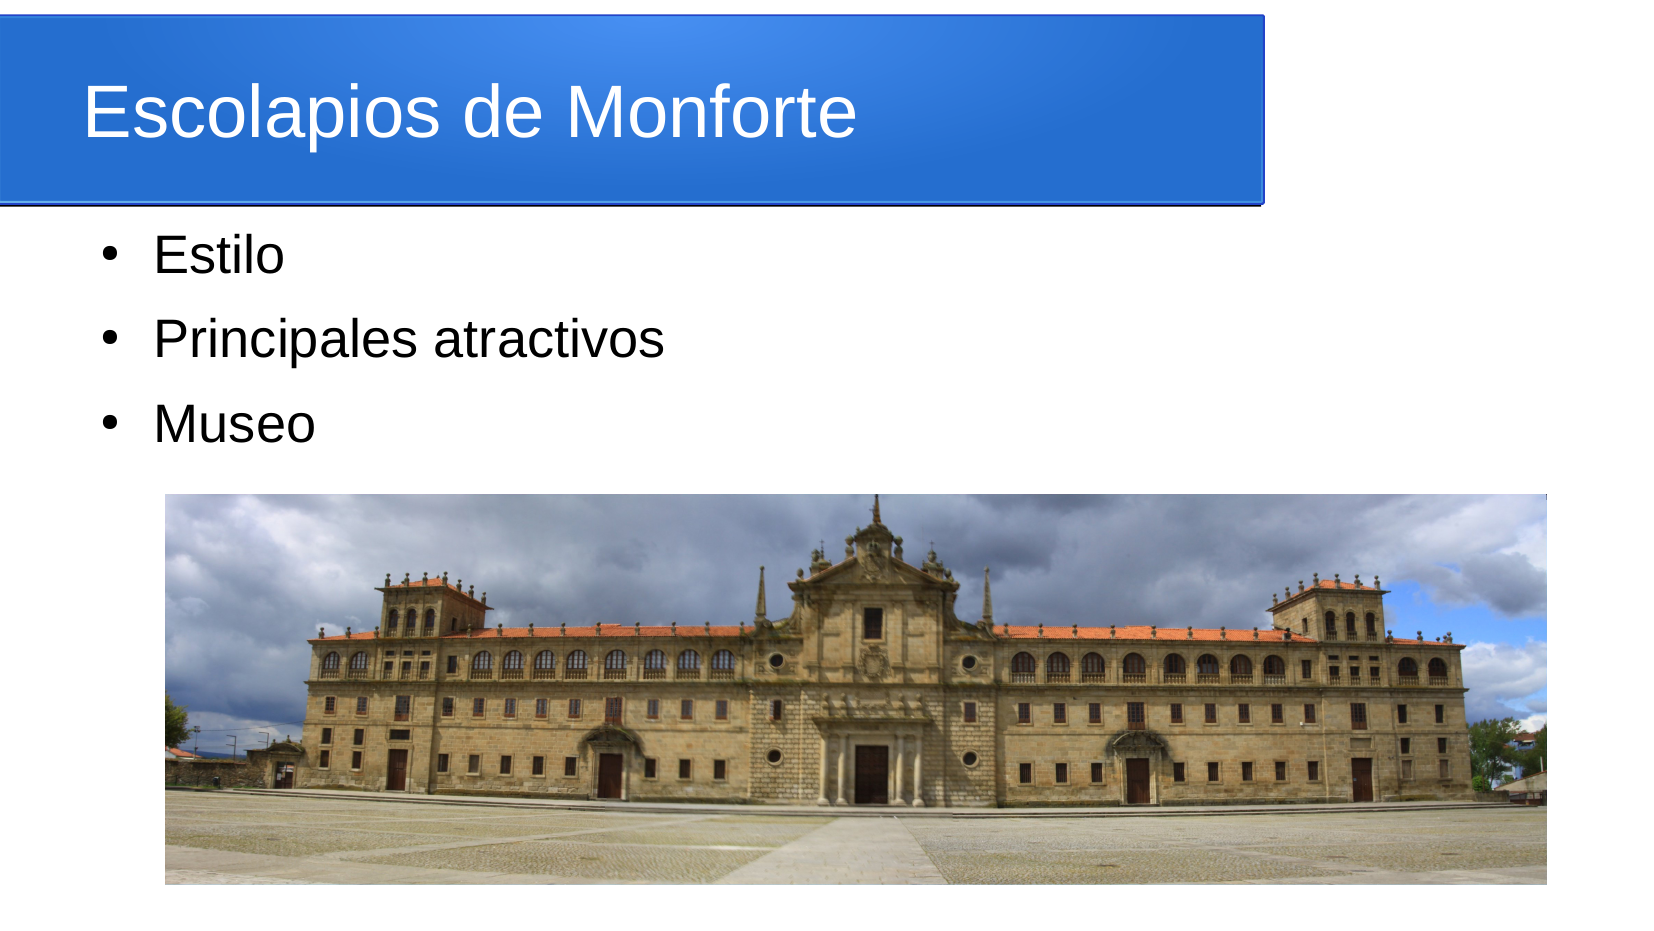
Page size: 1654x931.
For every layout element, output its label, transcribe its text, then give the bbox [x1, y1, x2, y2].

title Escolapios de Monforte [82, 35, 1235, 189]
picture [165, 494, 1547, 886]
list Estilo Principales atractivos Museo [82, 224, 809, 764]
